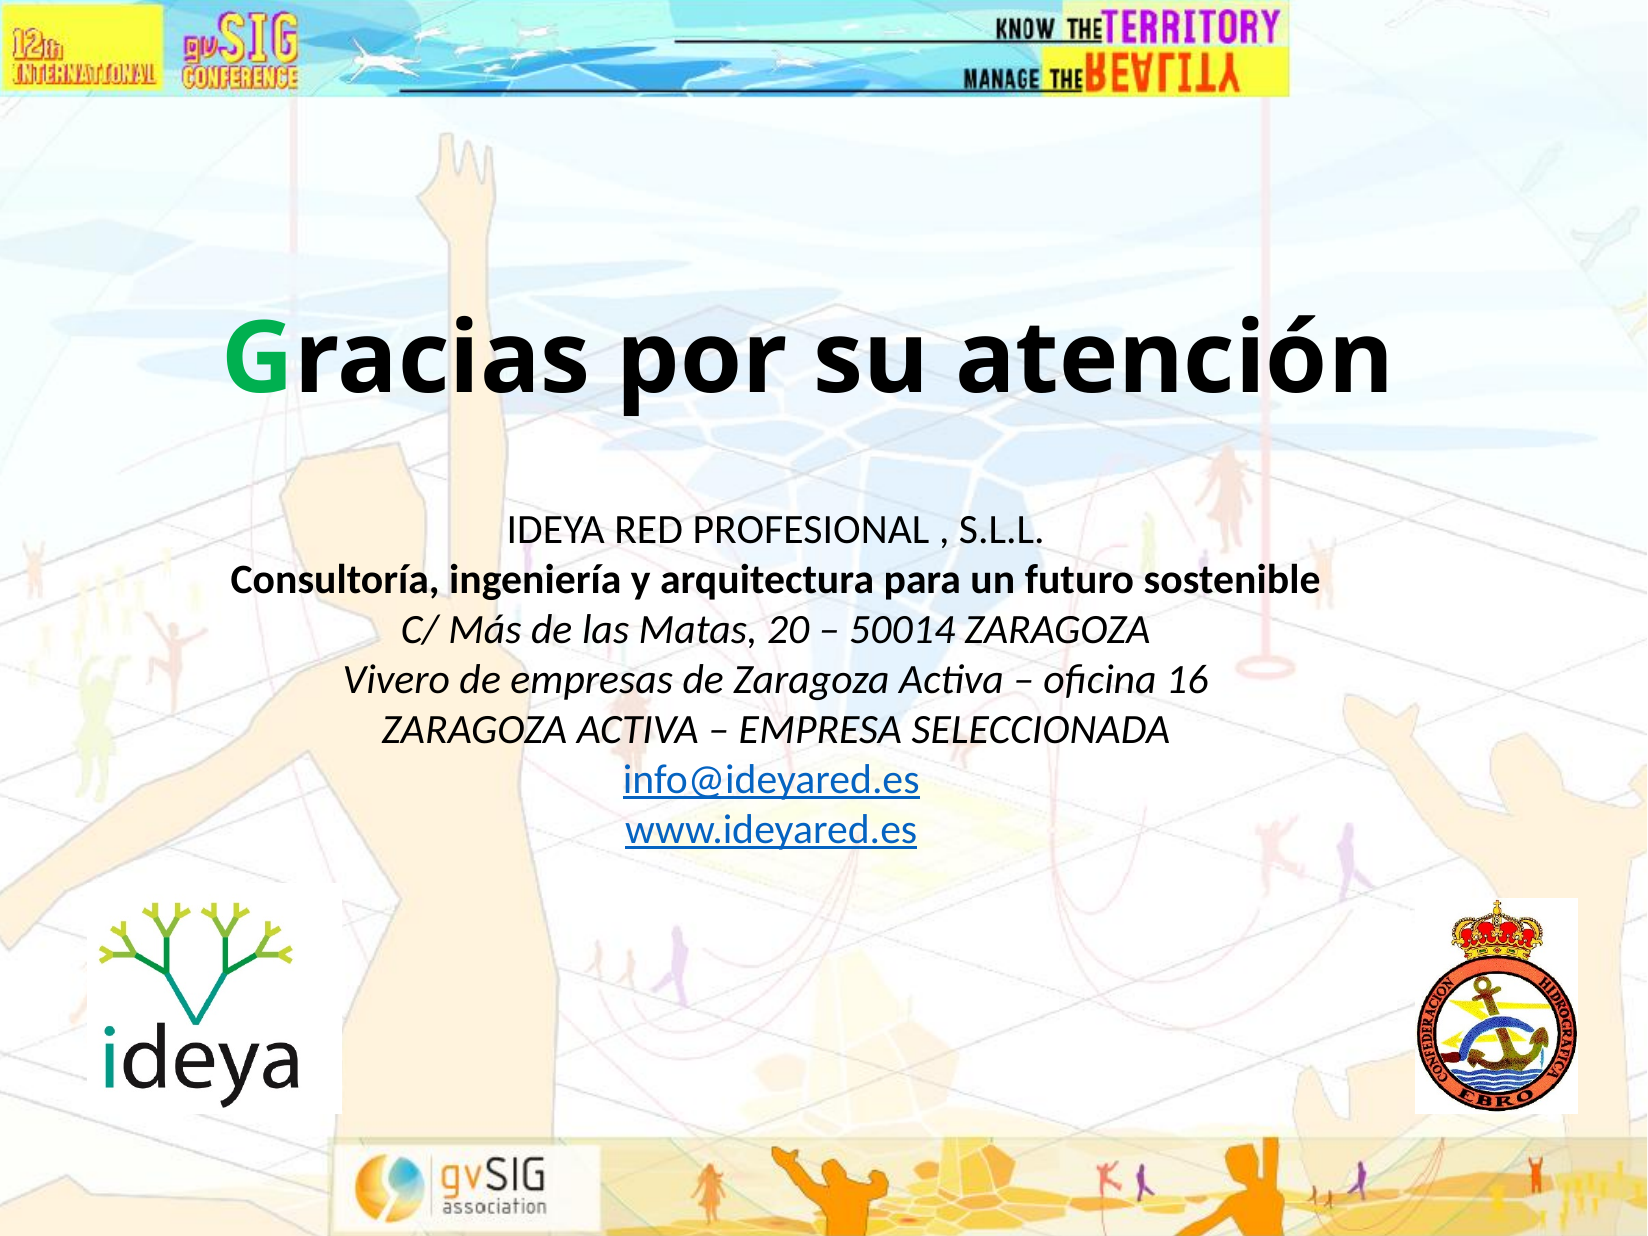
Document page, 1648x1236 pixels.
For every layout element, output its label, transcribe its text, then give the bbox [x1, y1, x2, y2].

text_box IDEYA RED PROFESIONAL , S.L.L. Consultoría, ingeniería y arquitectura para un futuro sostenible C/ Más de las Matas, 20 – 50014 ZARAGOZA Vivero de empresas de Zaragoza Activa – oficina 16 ZARAGOZA ACTIVA – EMPRESA SELECCIONADA info@ideyared.es www.ideyared.es [136, 494, 1416, 960]
title Gracias por su atención [182, 256, 1434, 421]
picture [0, 0, 1648, 1236]
